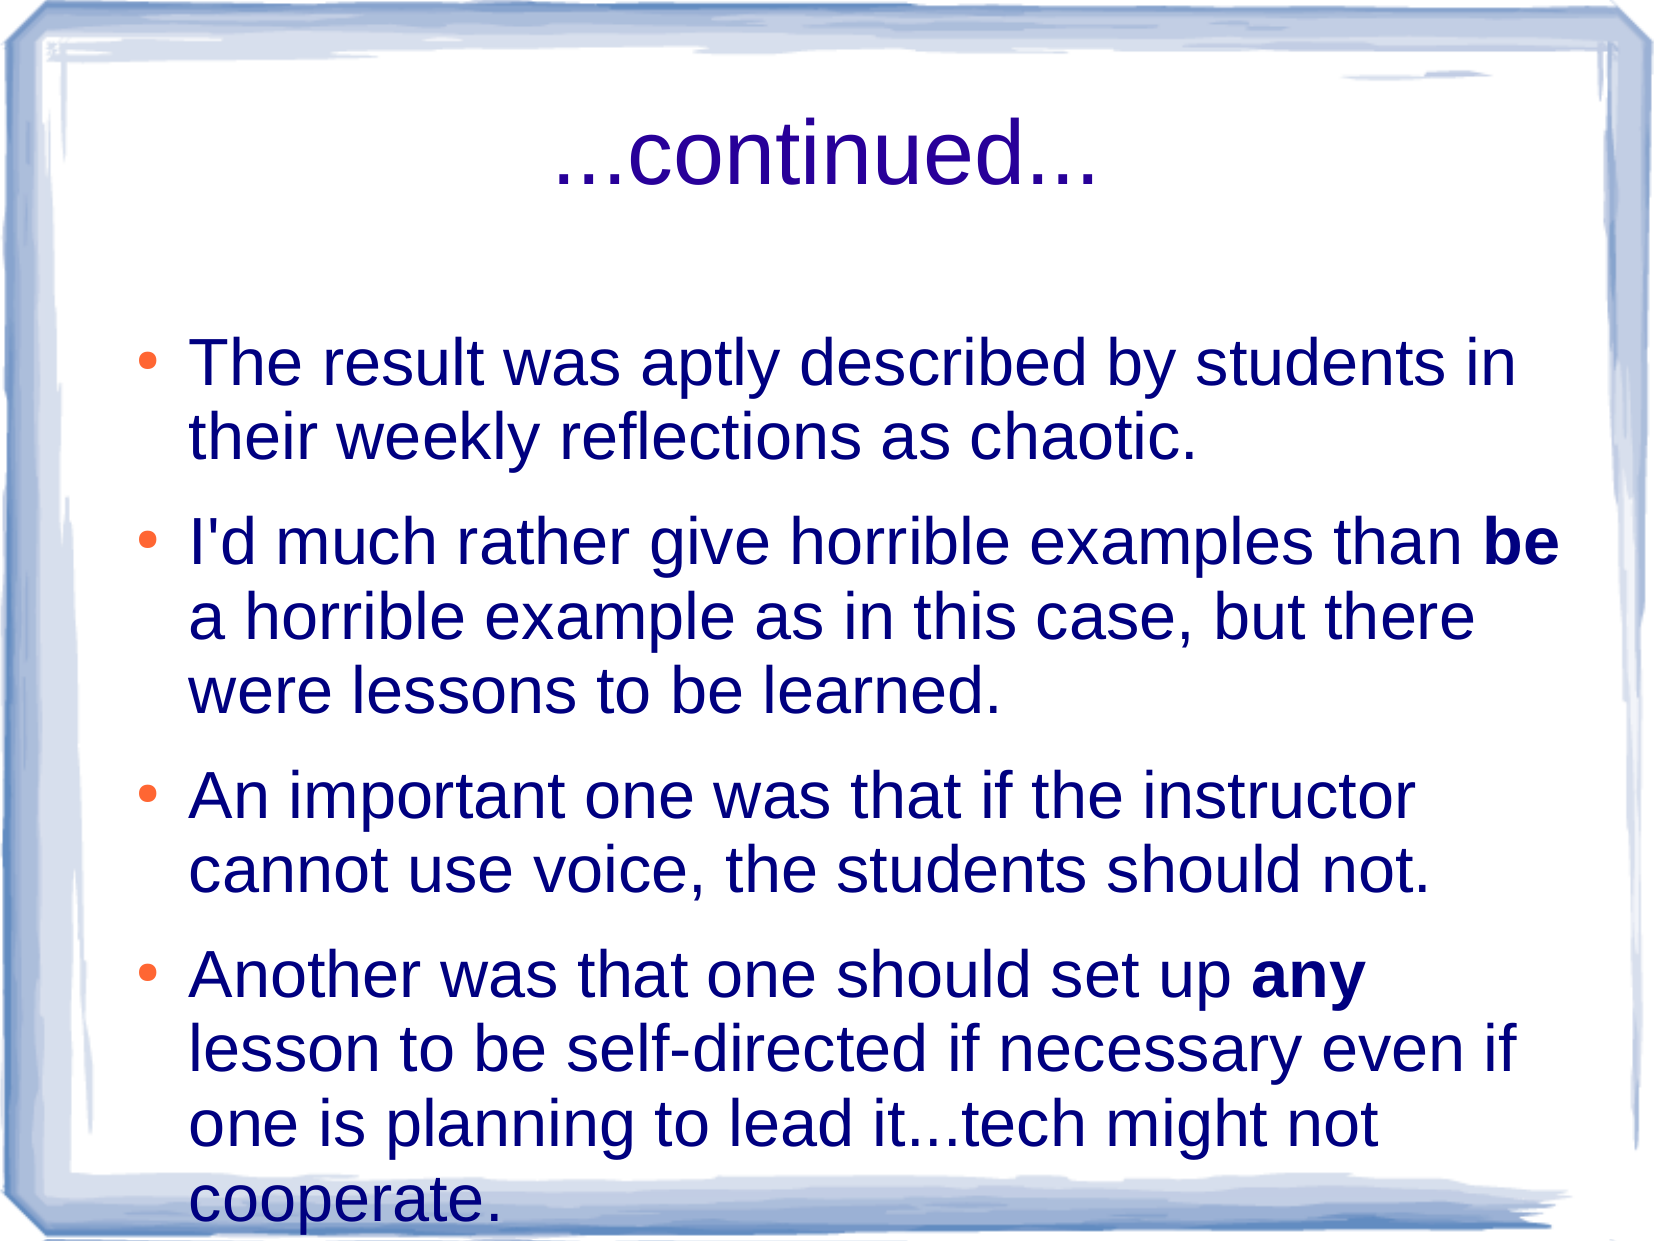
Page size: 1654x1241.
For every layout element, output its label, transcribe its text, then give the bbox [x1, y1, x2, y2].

picture [0, 0, 1654, 1241]
list The result was aptly described by students in their weekly reflections as chaotic. I'd much rather give horrible examples than be a horrible example as in this case, but there were lessons to be learned. An important one was that if the instructor cannot use voice, the students should not. Another was that one should set up any lesson to be self-directed if necessary even if one is planning to lead it...tech might not cooperate. [118, 324, 1571, 1236]
title ...continued... [82, 56, 1571, 250]
